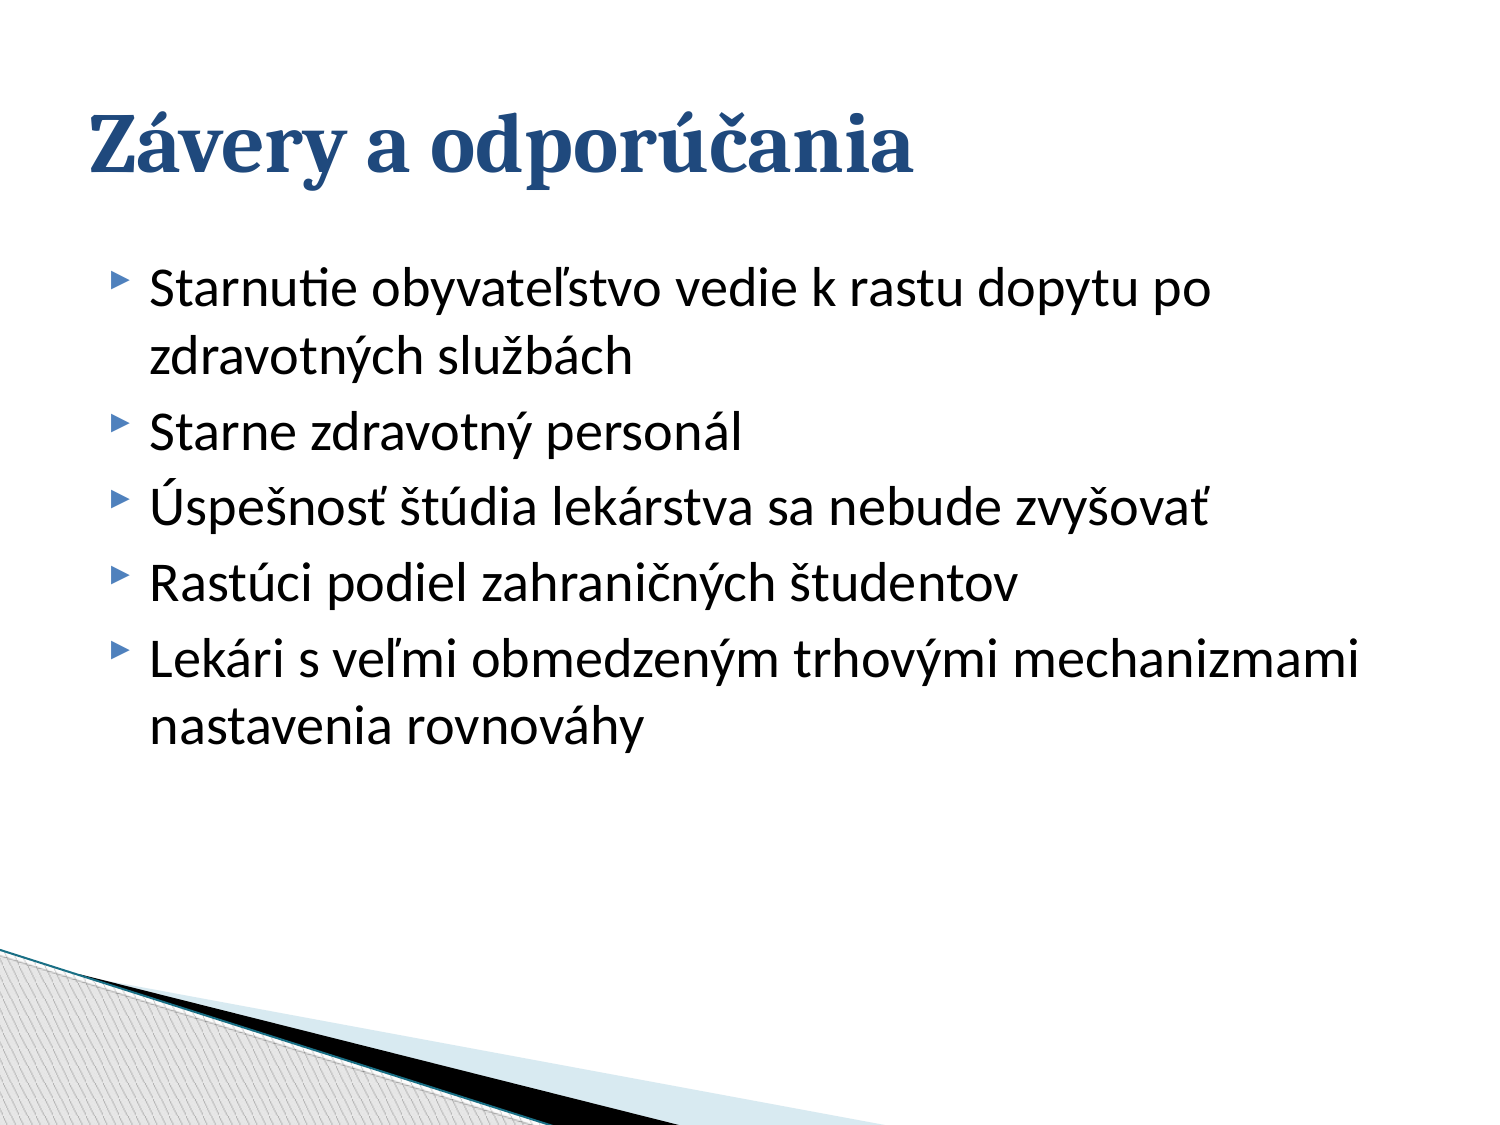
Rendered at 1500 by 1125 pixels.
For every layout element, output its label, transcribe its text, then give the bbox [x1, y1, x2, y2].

list Starnutie obyvateľstvo vedie k rastu dopytu po zdravotných službách Starne zdravotný personál Úspešnosť štúdia lekárstva sa nebude zvyšovať Rastúci podiel zahraničných študentov Lekári s veľmi obmedzeným trhovými mechanizmami nastavenia rovnováhy [75, 243, 1425, 986]
title Závery a odporúčania [75, 45, 1425, 233]
